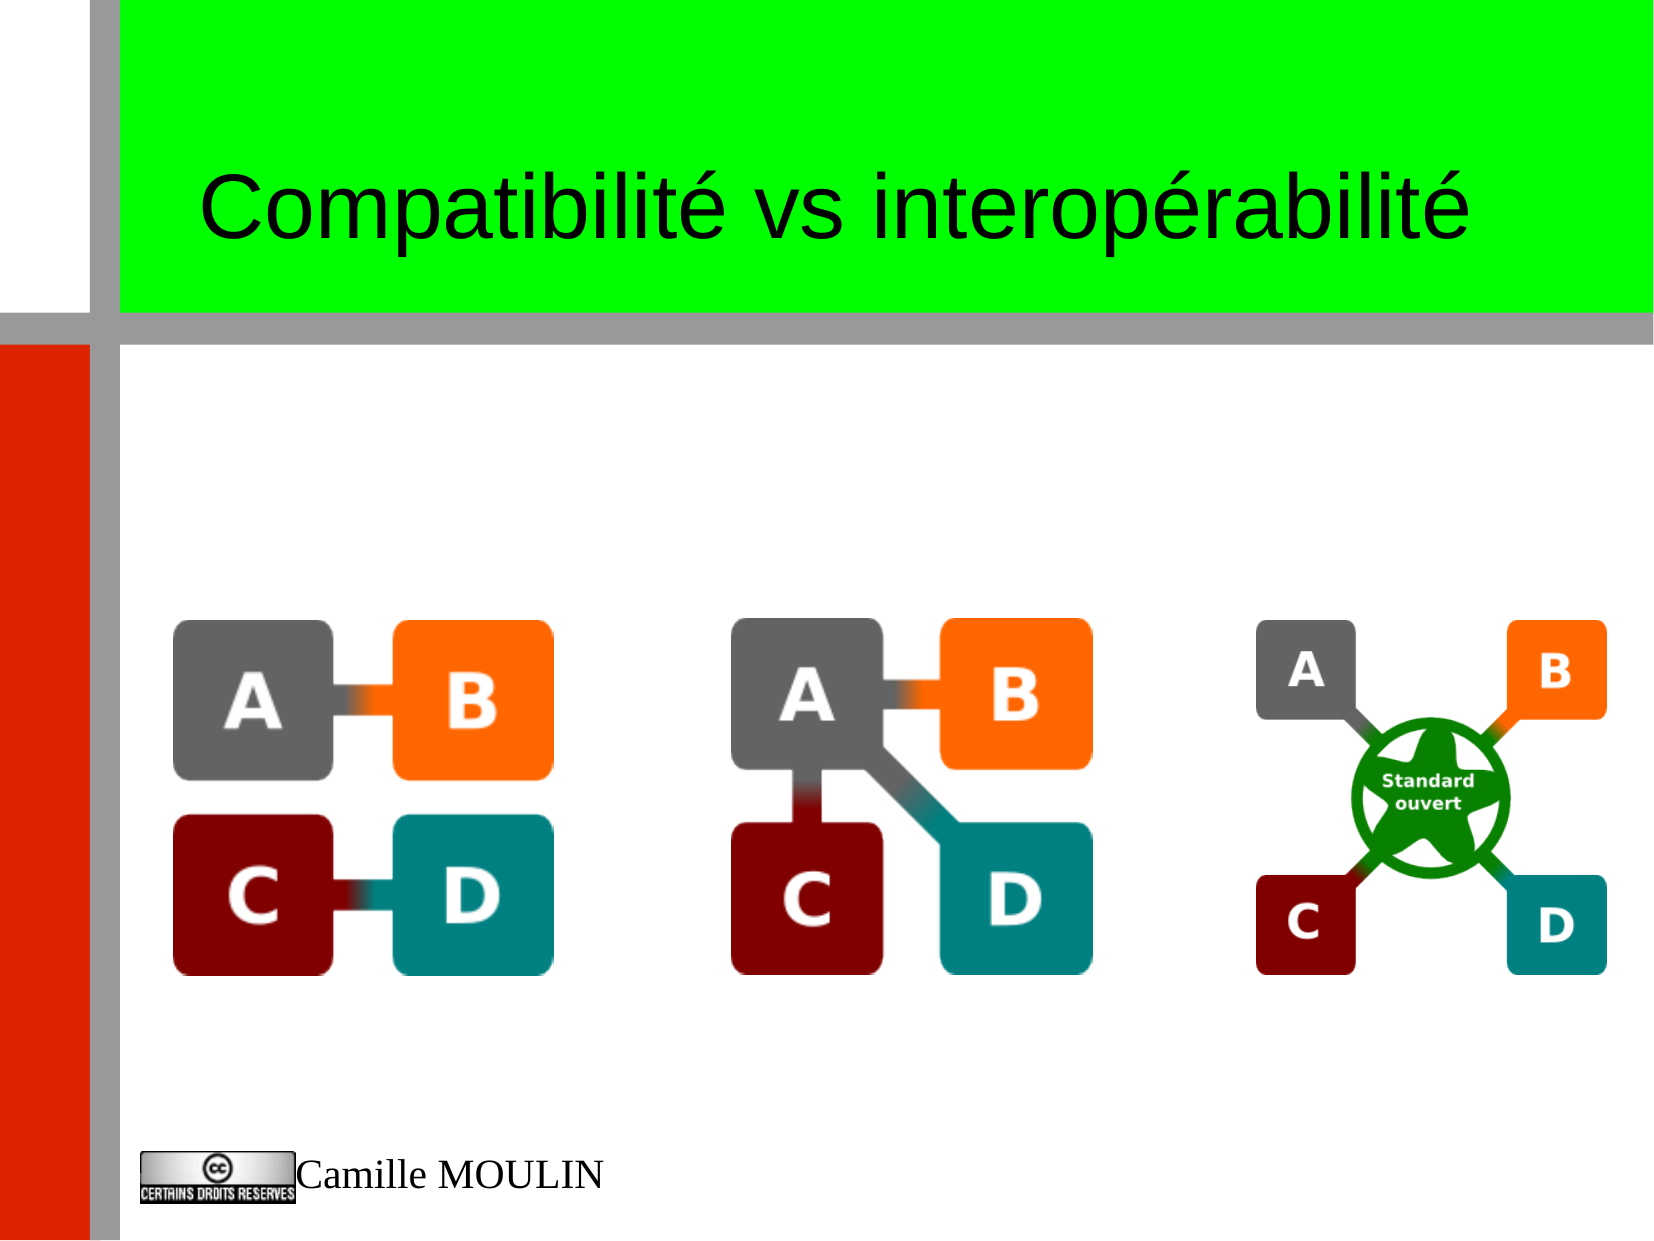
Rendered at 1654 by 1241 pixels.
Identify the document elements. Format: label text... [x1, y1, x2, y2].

picture [1256, 620, 1607, 975]
picture [173, 620, 554, 976]
text_box Camille MOULIN [295, 1151, 680, 1208]
picture [140, 1151, 295, 1204]
picture [731, 618, 1093, 975]
title Compatibilité vs interopérabilité [121, 102, 1534, 311]
